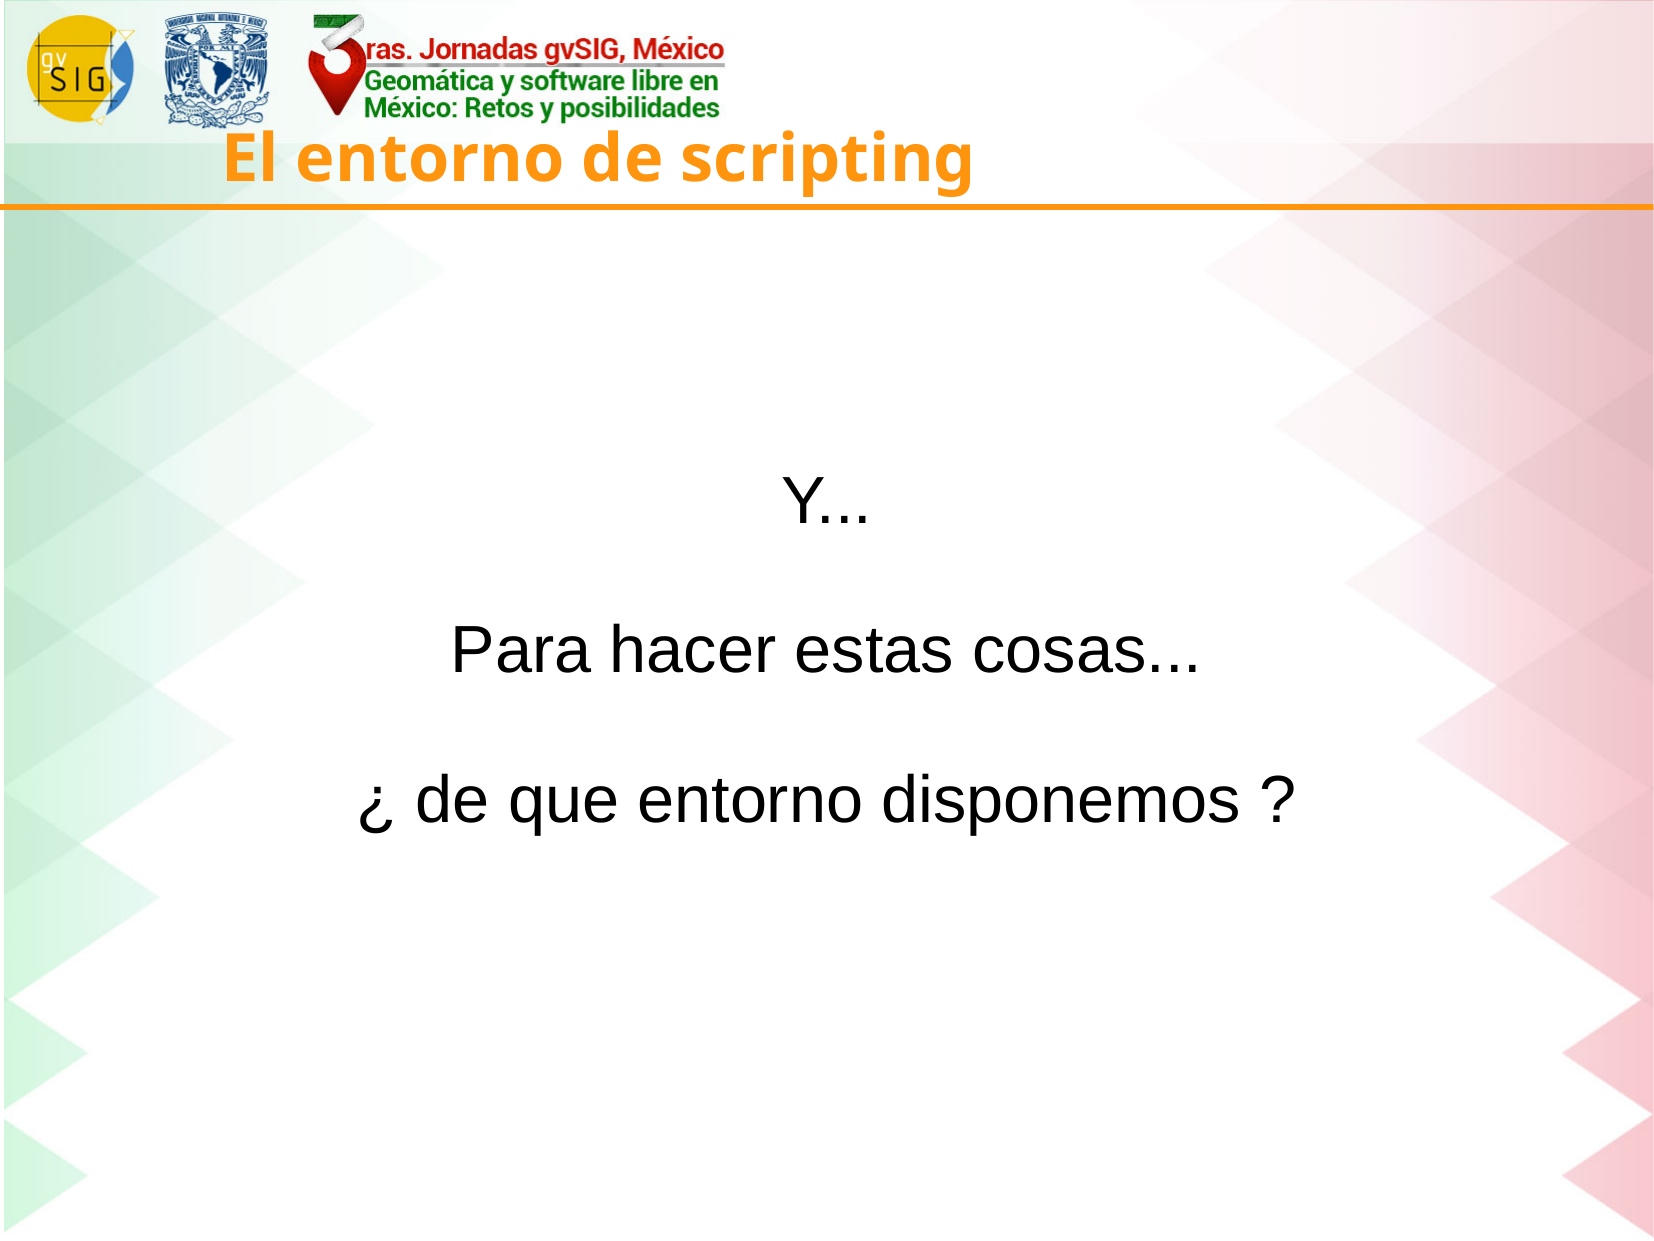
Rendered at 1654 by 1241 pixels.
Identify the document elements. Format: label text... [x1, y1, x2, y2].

picture [4, 210, 1654, 1240]
title El entorno de scripting [0, 0, 1654, 207]
subtitle Y... Para hacer estas cosas... ¿ de que entorno disponemos ? [82, 290, 1571, 1010]
